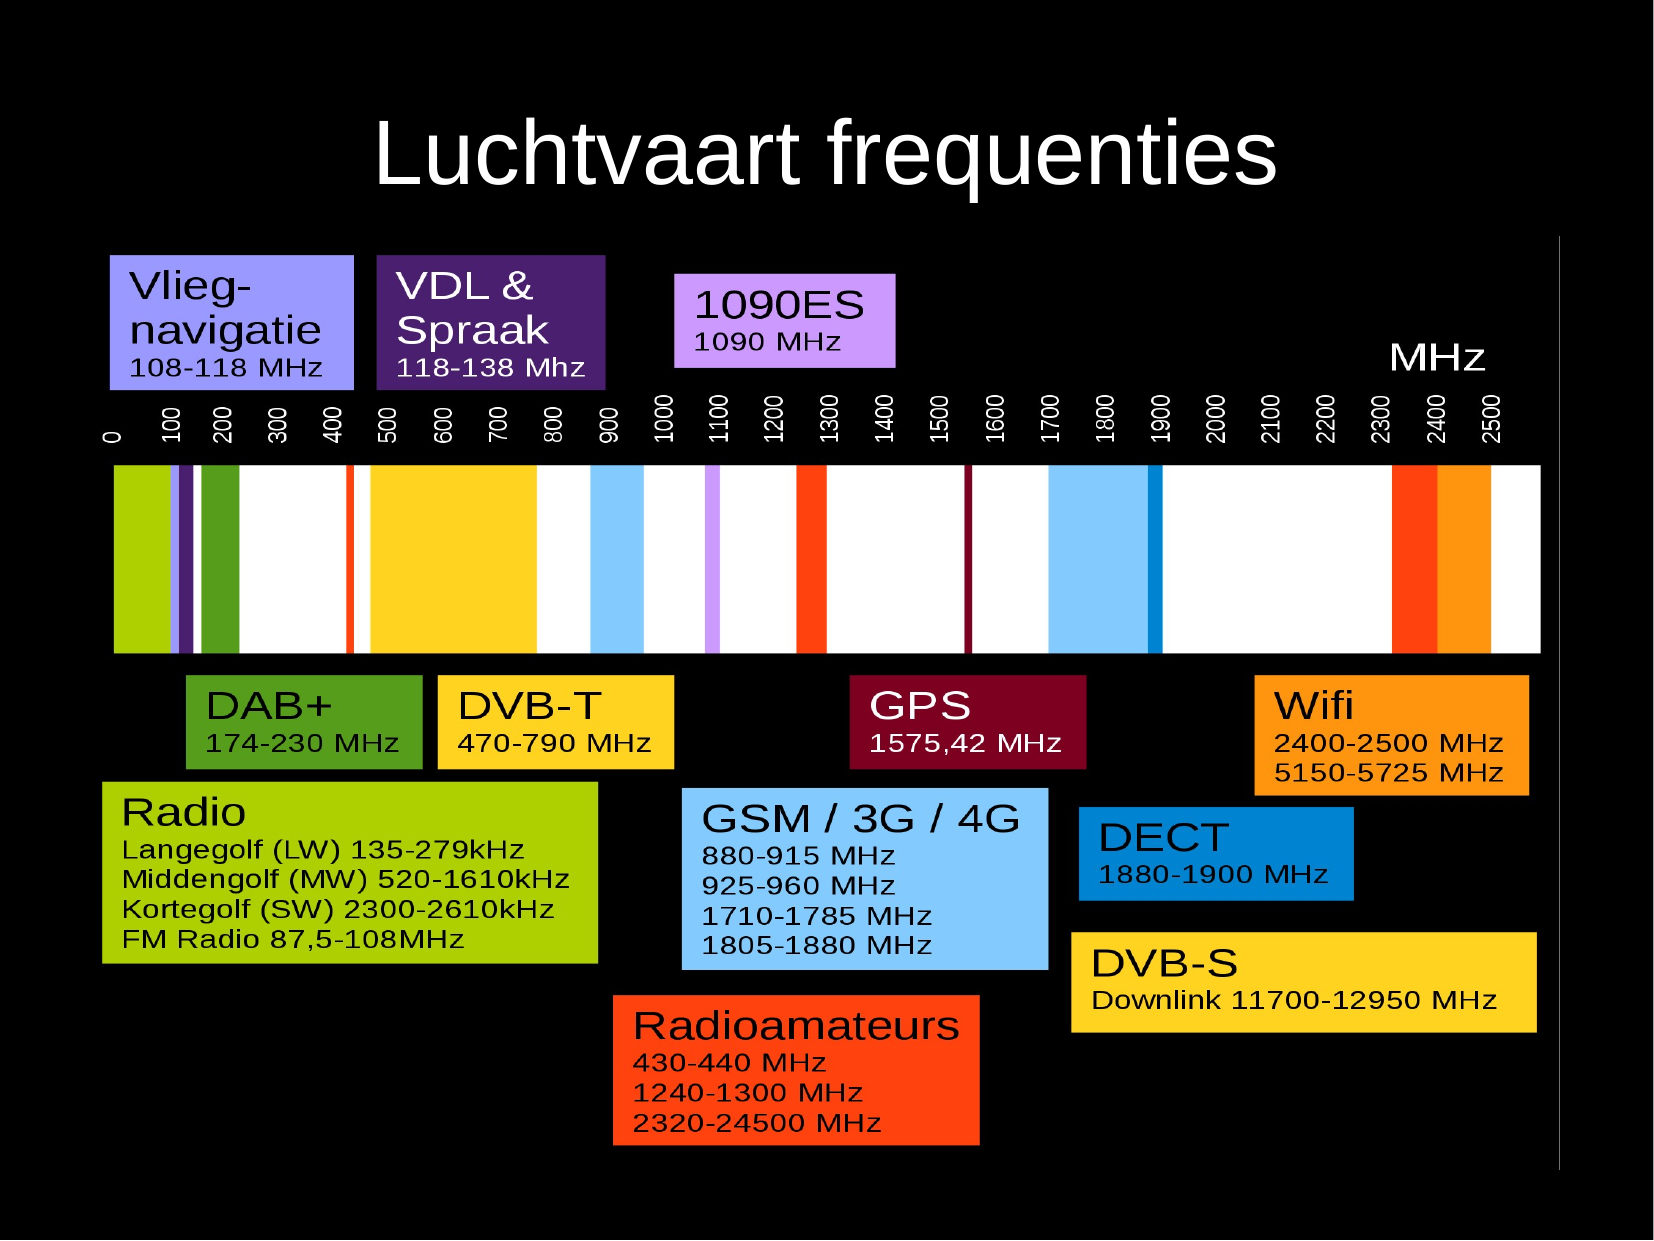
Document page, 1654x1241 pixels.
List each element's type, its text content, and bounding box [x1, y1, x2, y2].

title Luchtvaart frequenties [82, 49, 1571, 257]
picture [94, 236, 1560, 1170]
